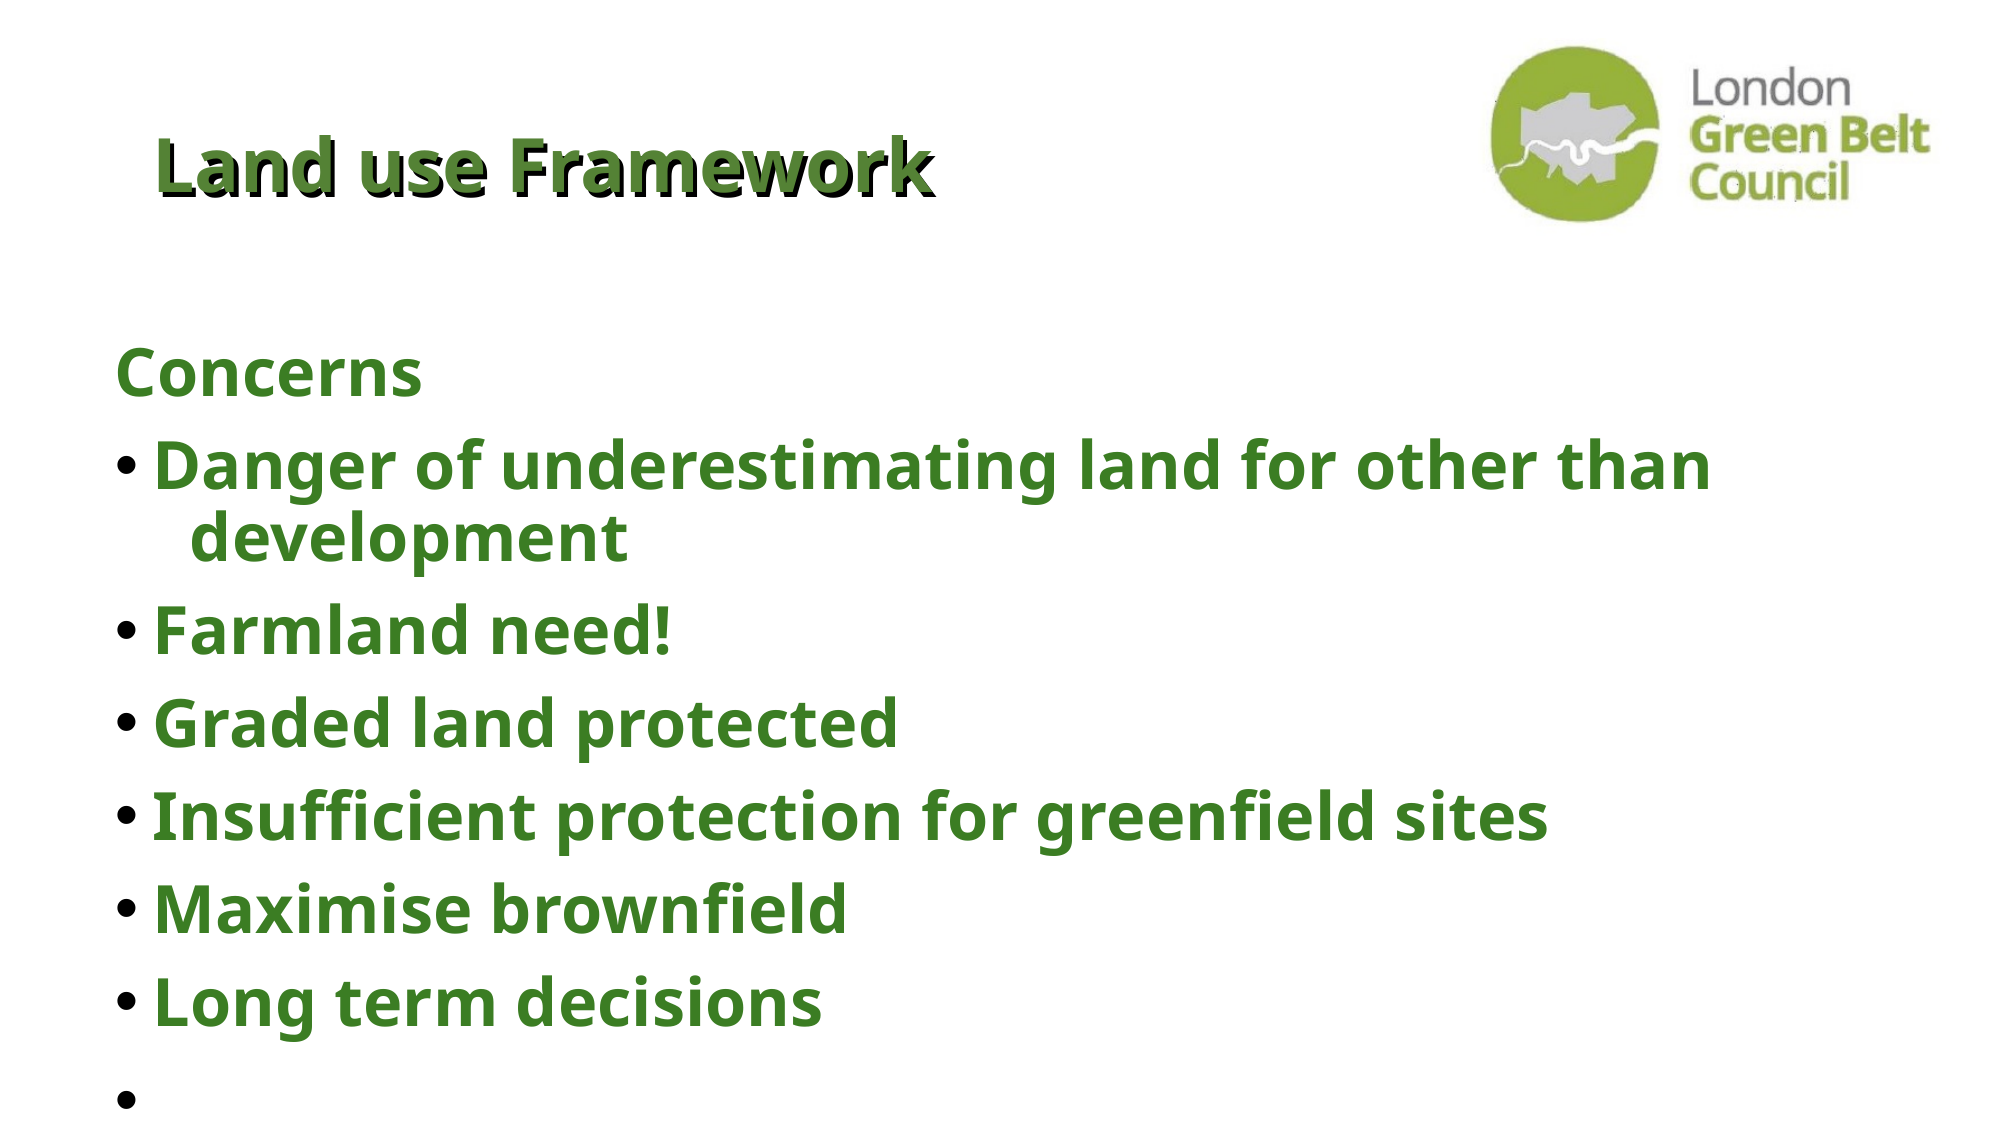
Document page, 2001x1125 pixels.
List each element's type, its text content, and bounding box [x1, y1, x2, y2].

list Concerns Danger of underestimating land for other than development Farmland need! Graded land protected Insufficient protection for greenfield sites Maximise brownfield Long term decisions [99, 331, 1940, 1125]
title Land use Framework [137, 59, 1863, 278]
picture [1465, 38, 1971, 240]
